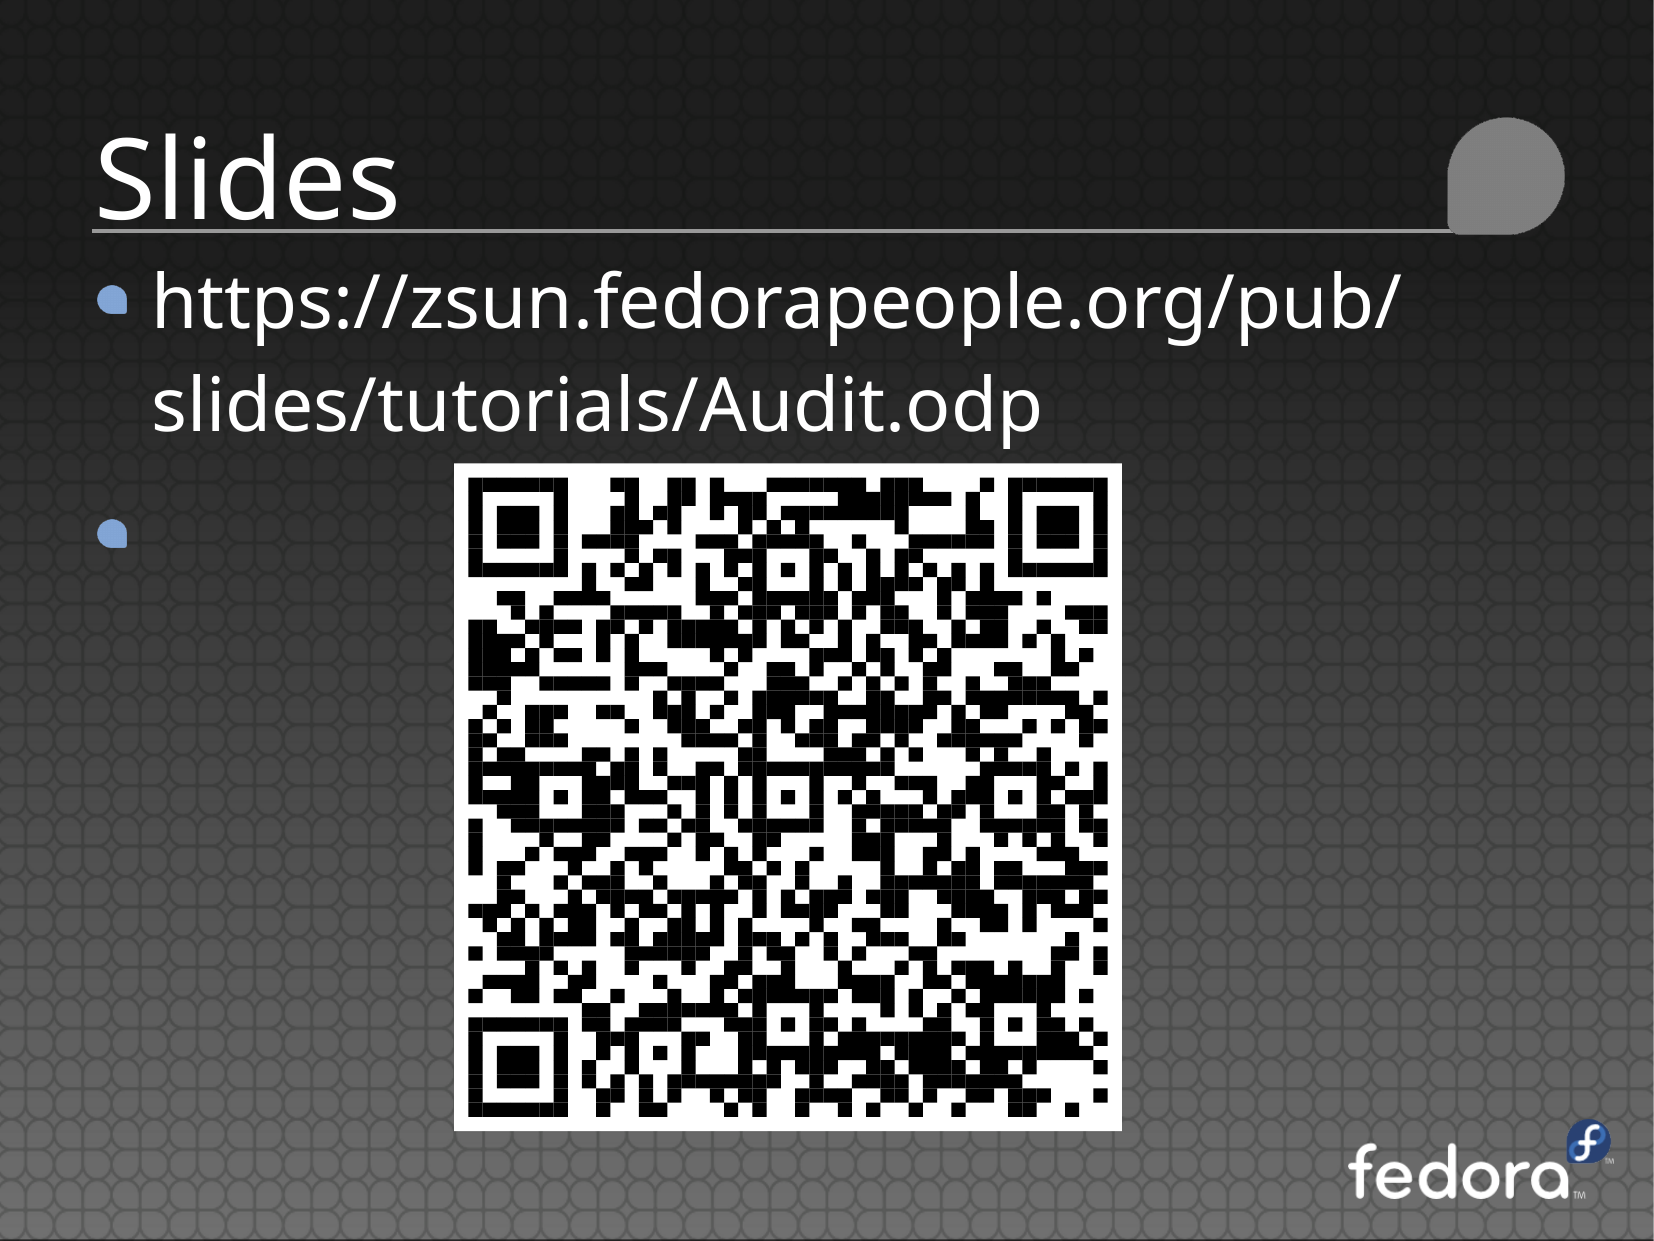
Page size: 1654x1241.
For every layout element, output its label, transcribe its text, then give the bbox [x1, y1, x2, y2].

list https://zsun.fedorapeople.org/pub/slides/tutorials/Audit.odp [80, 248, 1569, 1199]
picture [0, 0, 1654, 1241]
title Slides [94, 100, 1426, 251]
